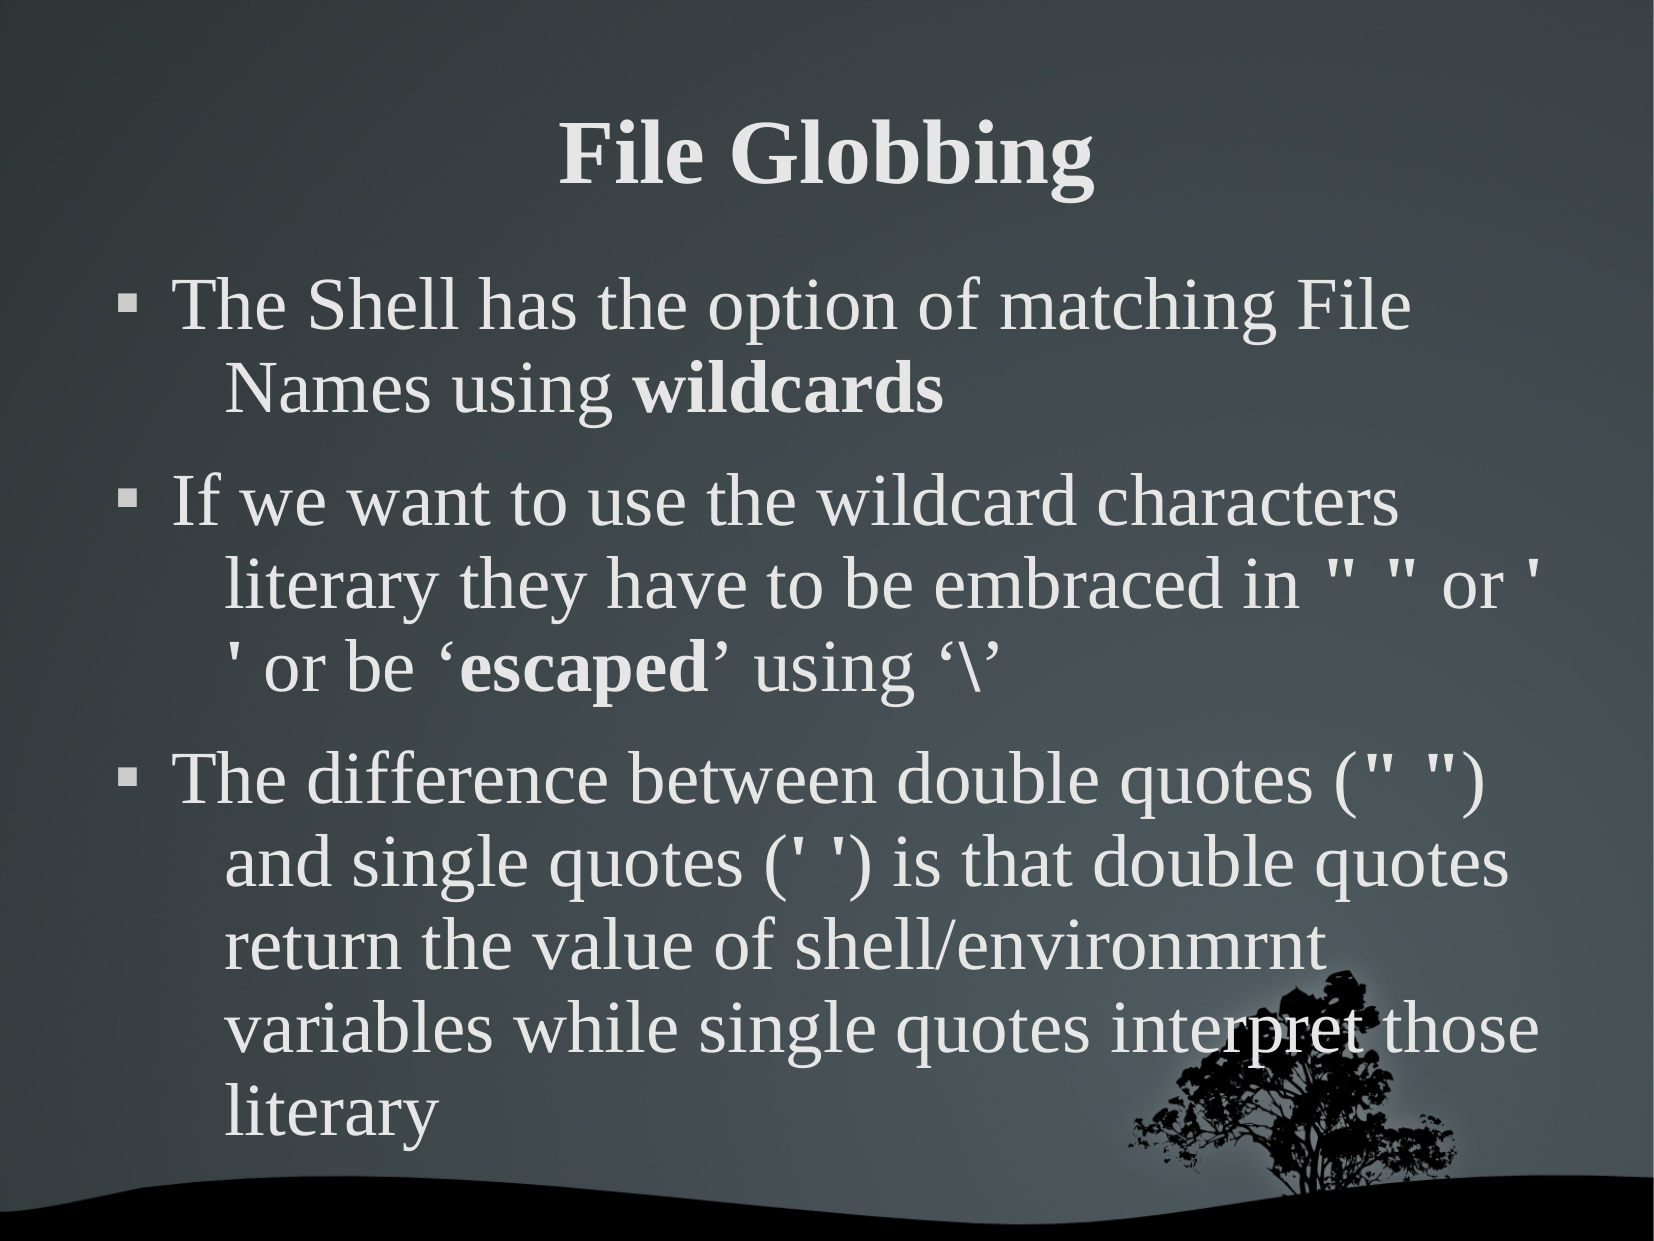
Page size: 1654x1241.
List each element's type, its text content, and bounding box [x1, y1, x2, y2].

list The Shell has the option of matching File Names using wildcards If we want to use the wildcard characters literary they have to be embraced in " " or ' ' or be ‘escaped’ using ‘\’ The difference between double quotes (" ") and single quotes (' ') is that double quotes return the value of shell/environmrnt variables while single quotes interpret those literary [82, 273, 1571, 1202]
title File Globbing [82, 33, 1572, 273]
picture [0, 0, 1654, 1241]
